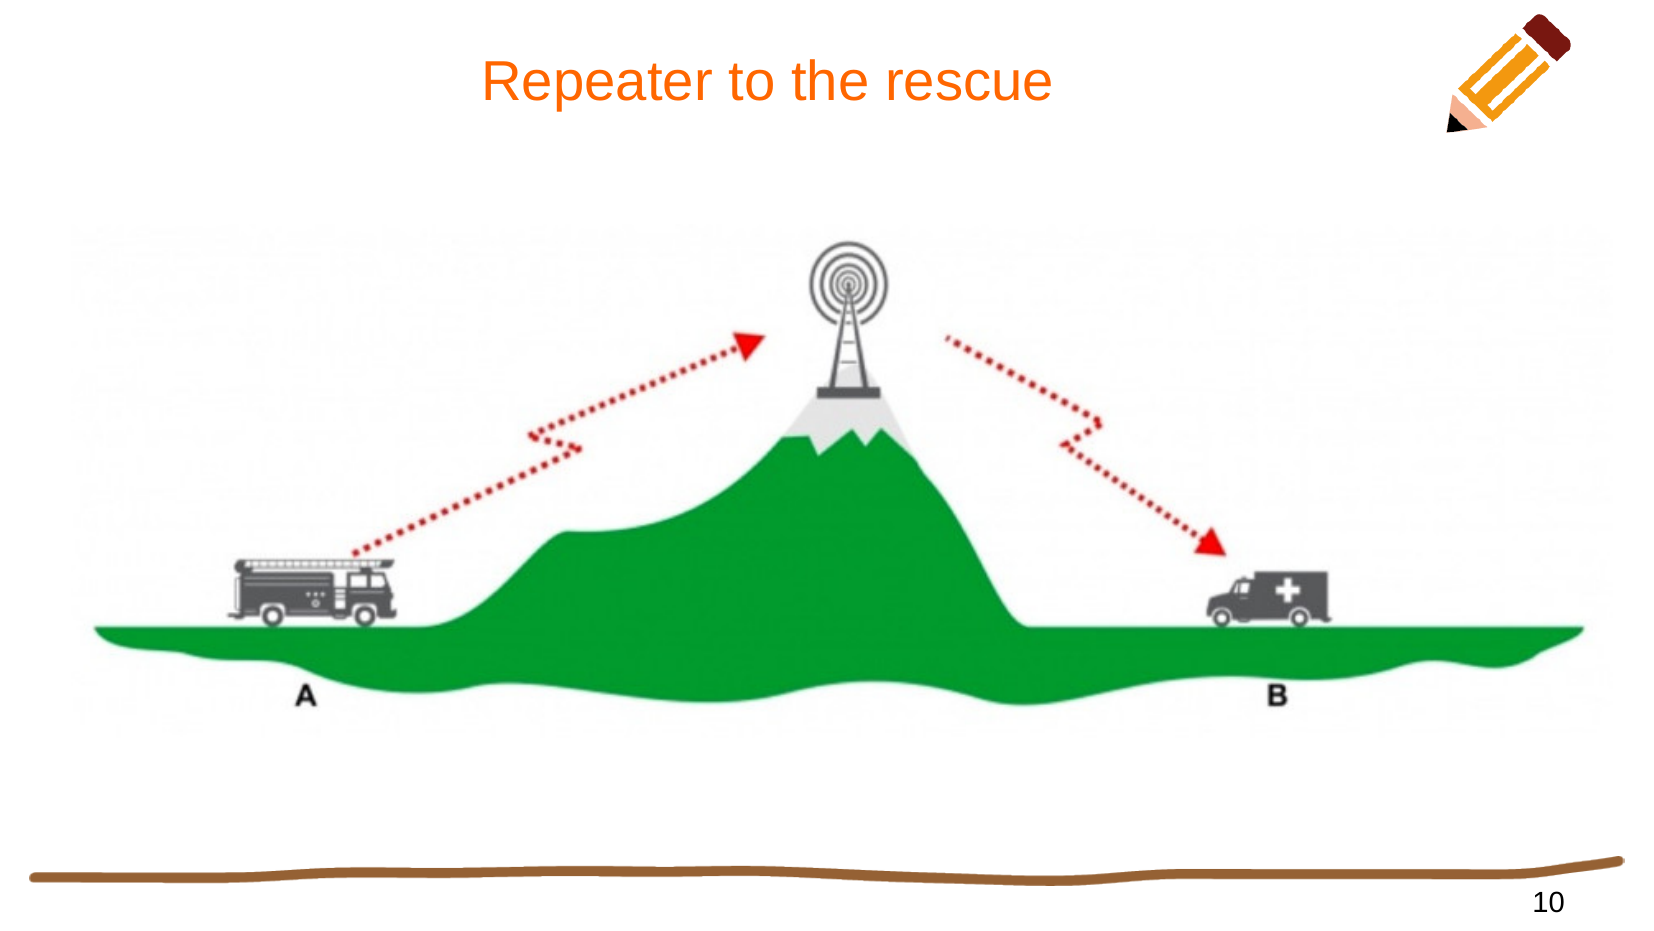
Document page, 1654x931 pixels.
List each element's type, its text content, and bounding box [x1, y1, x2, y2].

picture [1446, 14, 1571, 133]
picture [71, 224, 1613, 812]
title Repeater to the rescue [88, 29, 1447, 133]
picture [29, 856, 1625, 886]
